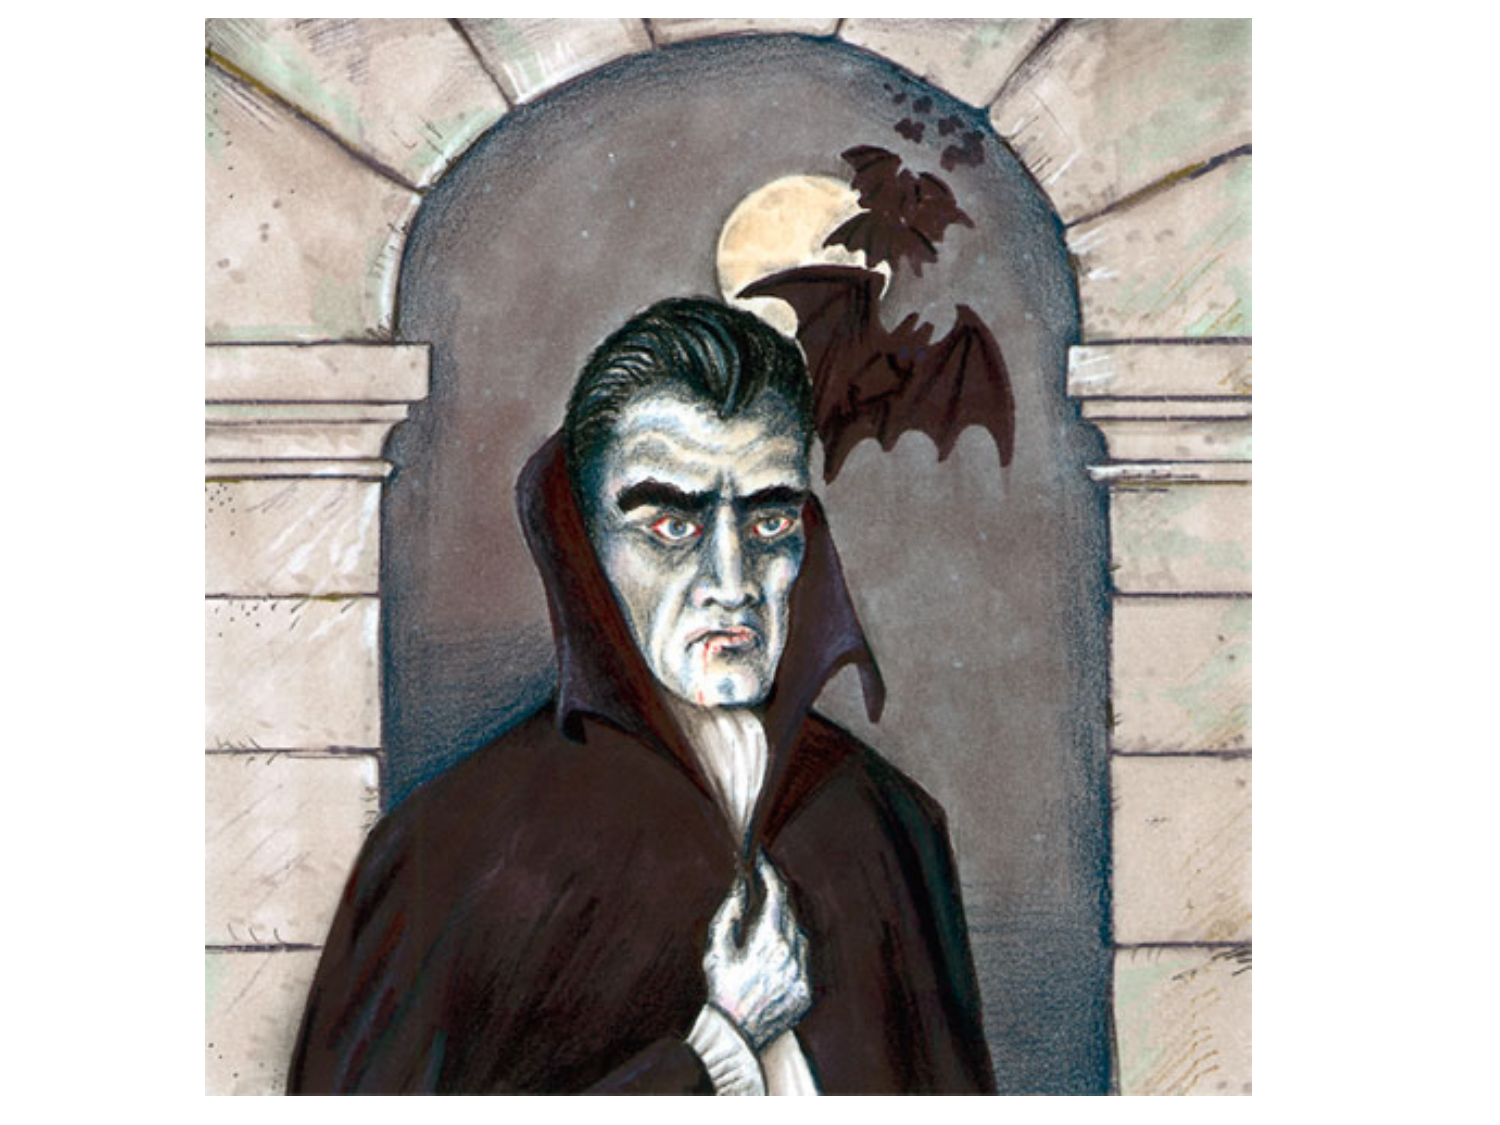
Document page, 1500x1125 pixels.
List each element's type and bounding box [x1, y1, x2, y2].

picture [205, 18, 1252, 1096]
